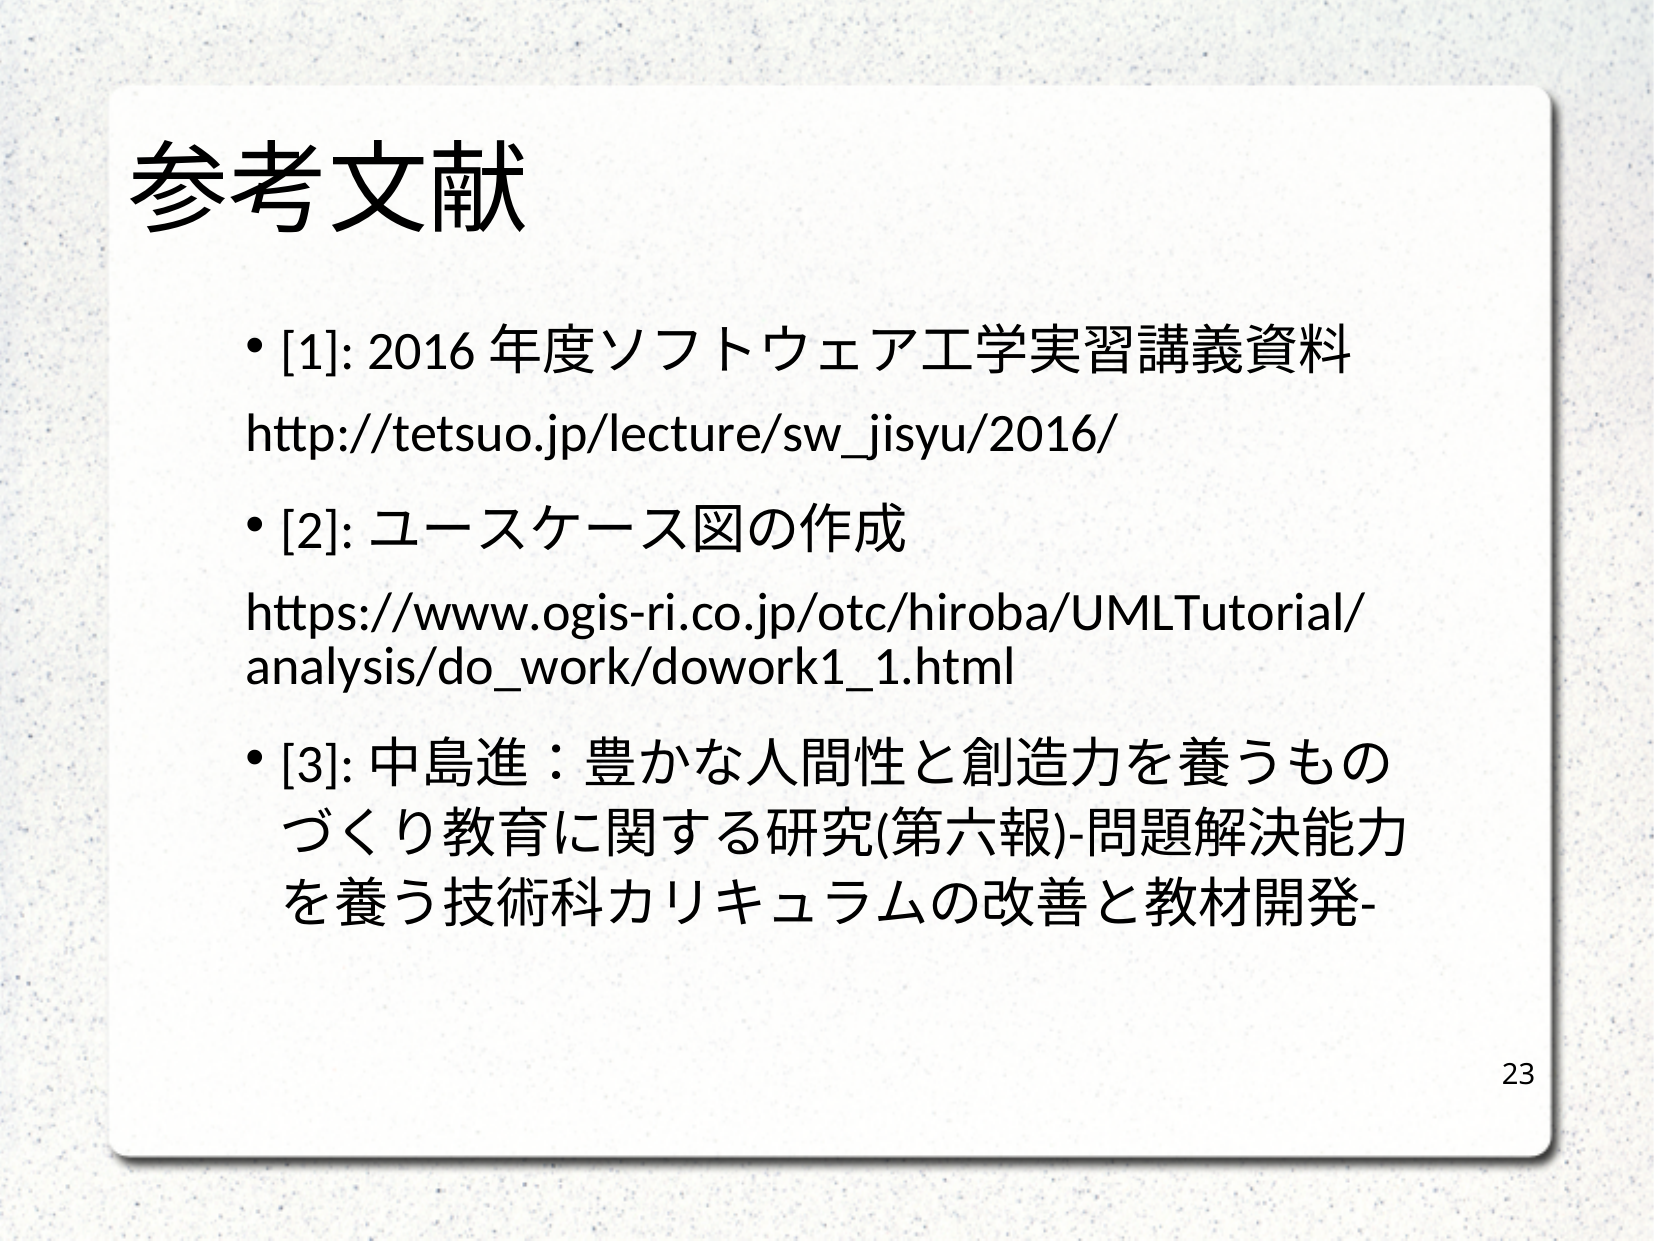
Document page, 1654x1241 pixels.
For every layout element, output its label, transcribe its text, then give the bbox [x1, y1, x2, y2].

title 参考文献 [113, 65, 1540, 306]
list [1]: 2016 年度ソフトウェア工学実習講義資料 http://tetsuo.jp/lecture/sw_jisyu/2016/ [2]: ユースケース図の作成 https://www.ogis-ri.co.jp/otc/hiroba/UMLTutorial/analysis/do_work/dowork1_1.html [3]: 中島進：豊かな人間性と創造力を養うものづくり教育に関する研究(第六報)-問題解決能力を養う技術科カリキュラムの改善と教材開発- [230, 306, 1440, 1049]
picture [0, 0, 1654, 1241]
